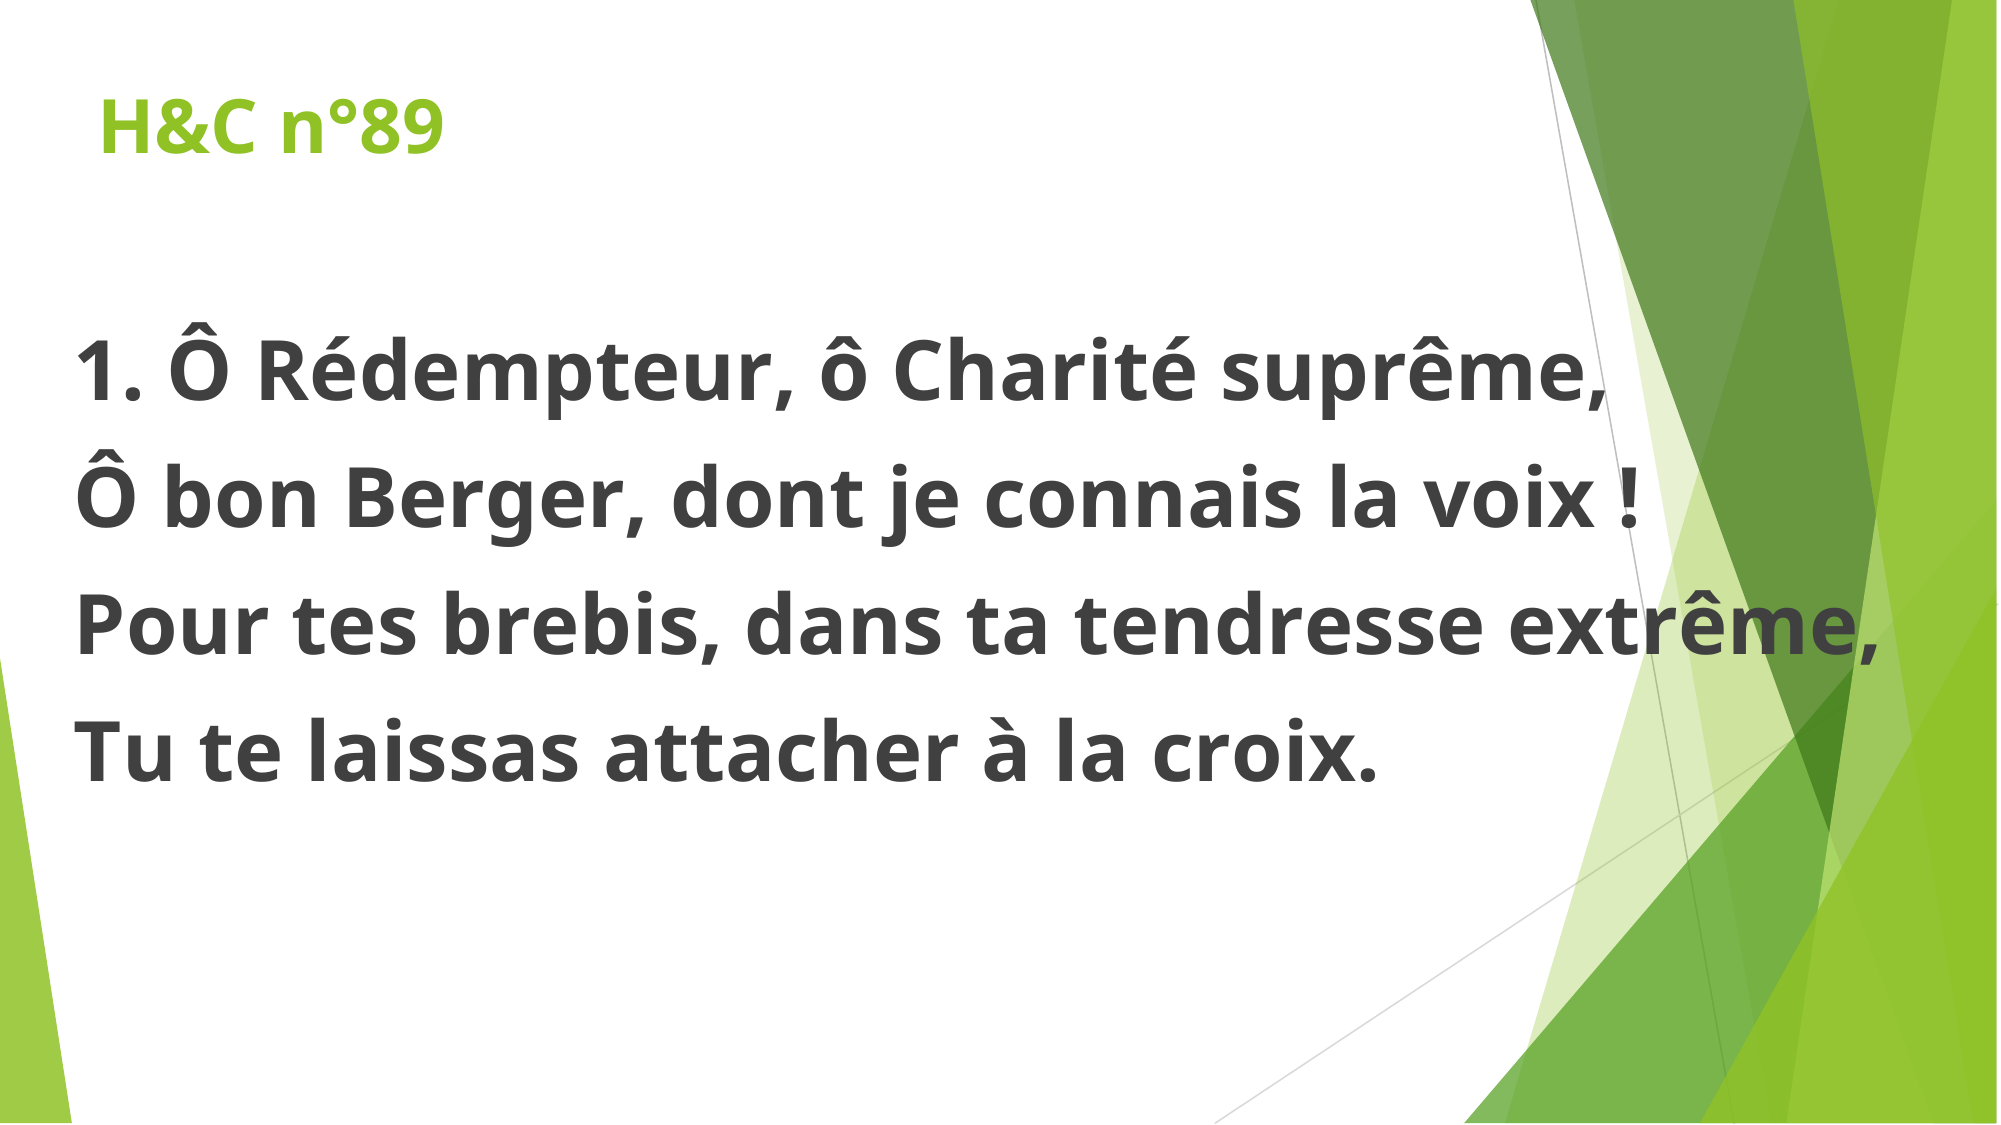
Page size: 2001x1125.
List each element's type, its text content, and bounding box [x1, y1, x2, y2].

text_box 1. Ô Rédempteur, ô Charité suprême, Ô bon Berger, dont je connais la voix ! Pour tes brebis, dans ta tendresse extrême, Tu te laissas attacher à la croix. [59, 295, 2001, 1037]
text_box H&C n°89 [82, 70, 1522, 178]
